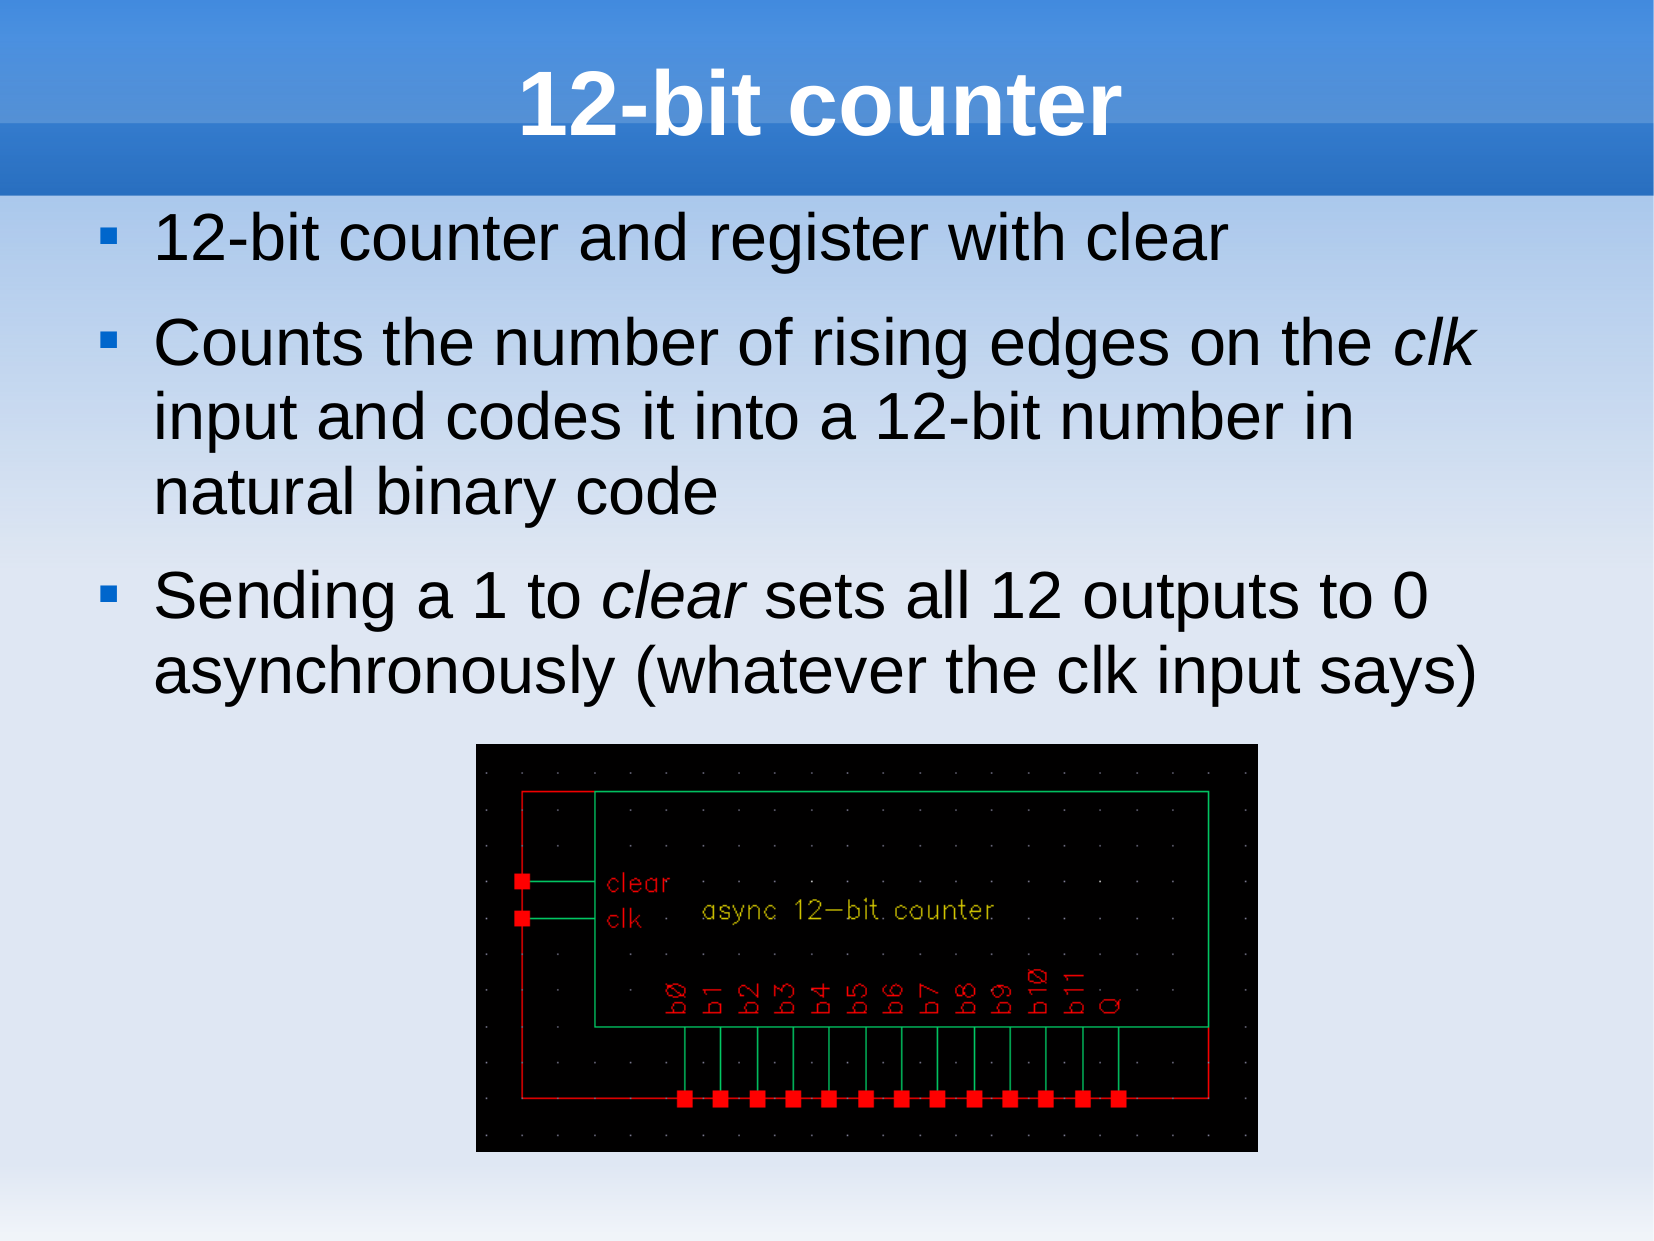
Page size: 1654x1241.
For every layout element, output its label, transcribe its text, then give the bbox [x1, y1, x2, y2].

list 12-bit counter and register with clear Counts the number of rising edges on the clk input and codes it into a 12-bit number in natural binary code Sending a 1 to clear sets all 12 outputs to 0 asynchronously (whatever the clk input says) [82, 200, 1571, 1004]
picture [0, 0, 1654, 1241]
title 12-bit counter [76, 7, 1565, 200]
